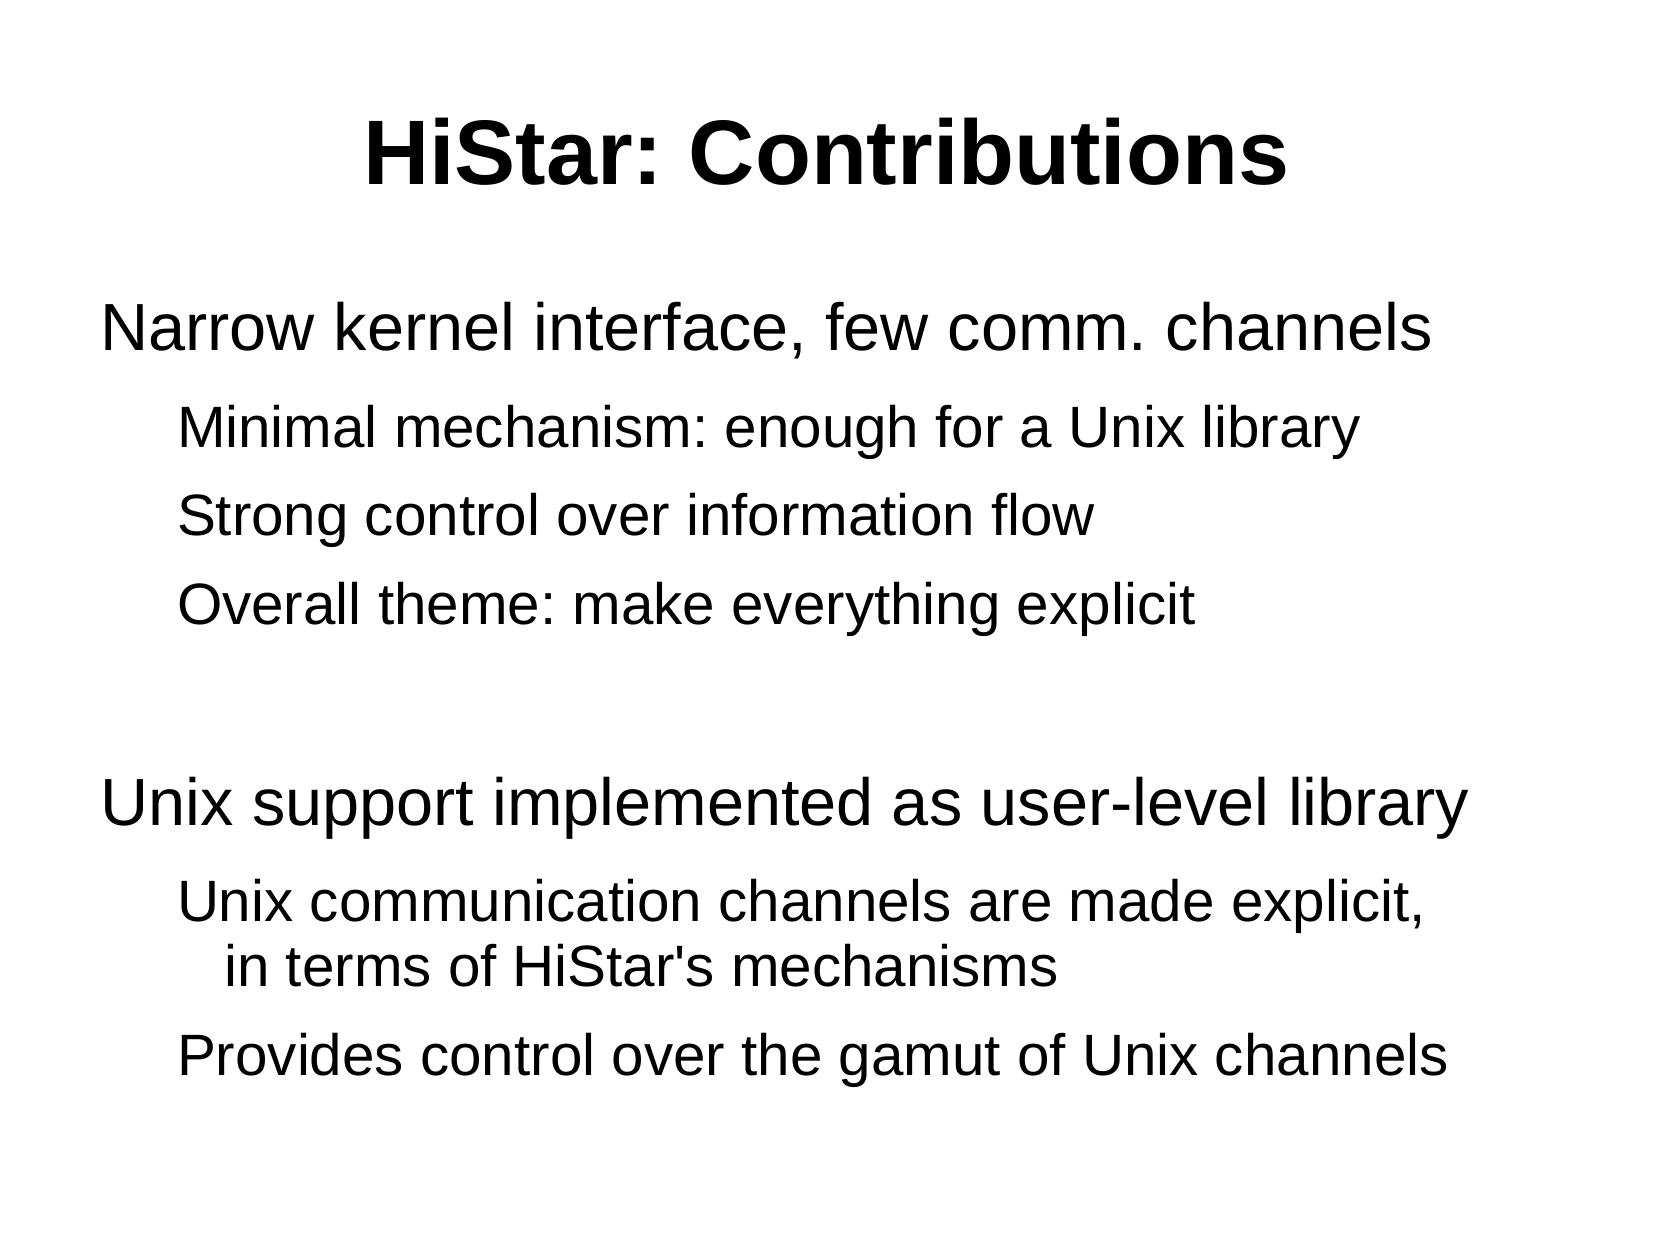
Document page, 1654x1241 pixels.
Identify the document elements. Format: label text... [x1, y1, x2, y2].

title HiStar: Contributions [82, 49, 1571, 257]
list Narrow kernel interface, few comm. channels Minimal mechanism: enough for a Unix library Strong control over information flow Overall theme: make everything explicit Unix support implemented as user-level library Unix communication channels are made explicit, in terms of HiStar's mechanisms Provides control over the gamut of Unix channels [82, 290, 1576, 1109]
